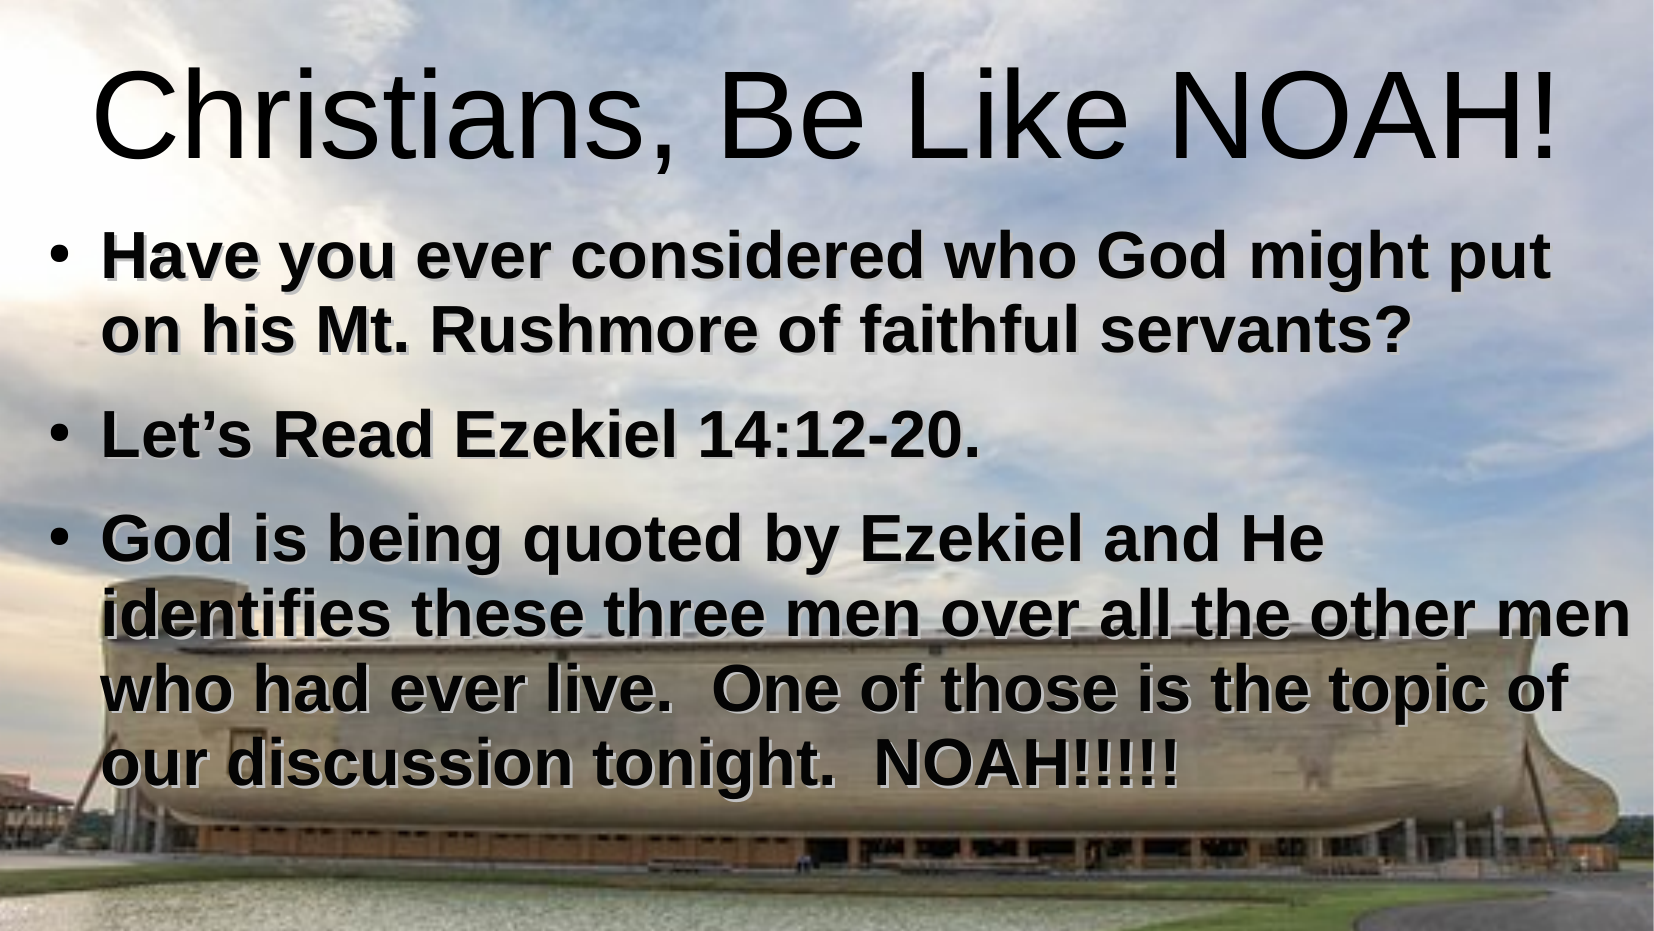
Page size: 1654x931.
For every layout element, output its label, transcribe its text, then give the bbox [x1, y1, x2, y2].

title Christians, Be Like NOAH! [82, 37, 1571, 193]
list Have you ever considered who God might put on his Mt. Rushmore of faithful servants? Let’s Read Ezekiel 14:12-20. God is being quoted by Ezekiel and He identifies these three men over all the other men who had ever live. One of those is the topic of our discussion tonight. NOAH!!!!! [30, 217, 1636, 901]
picture [0, 0, 1654, 931]
